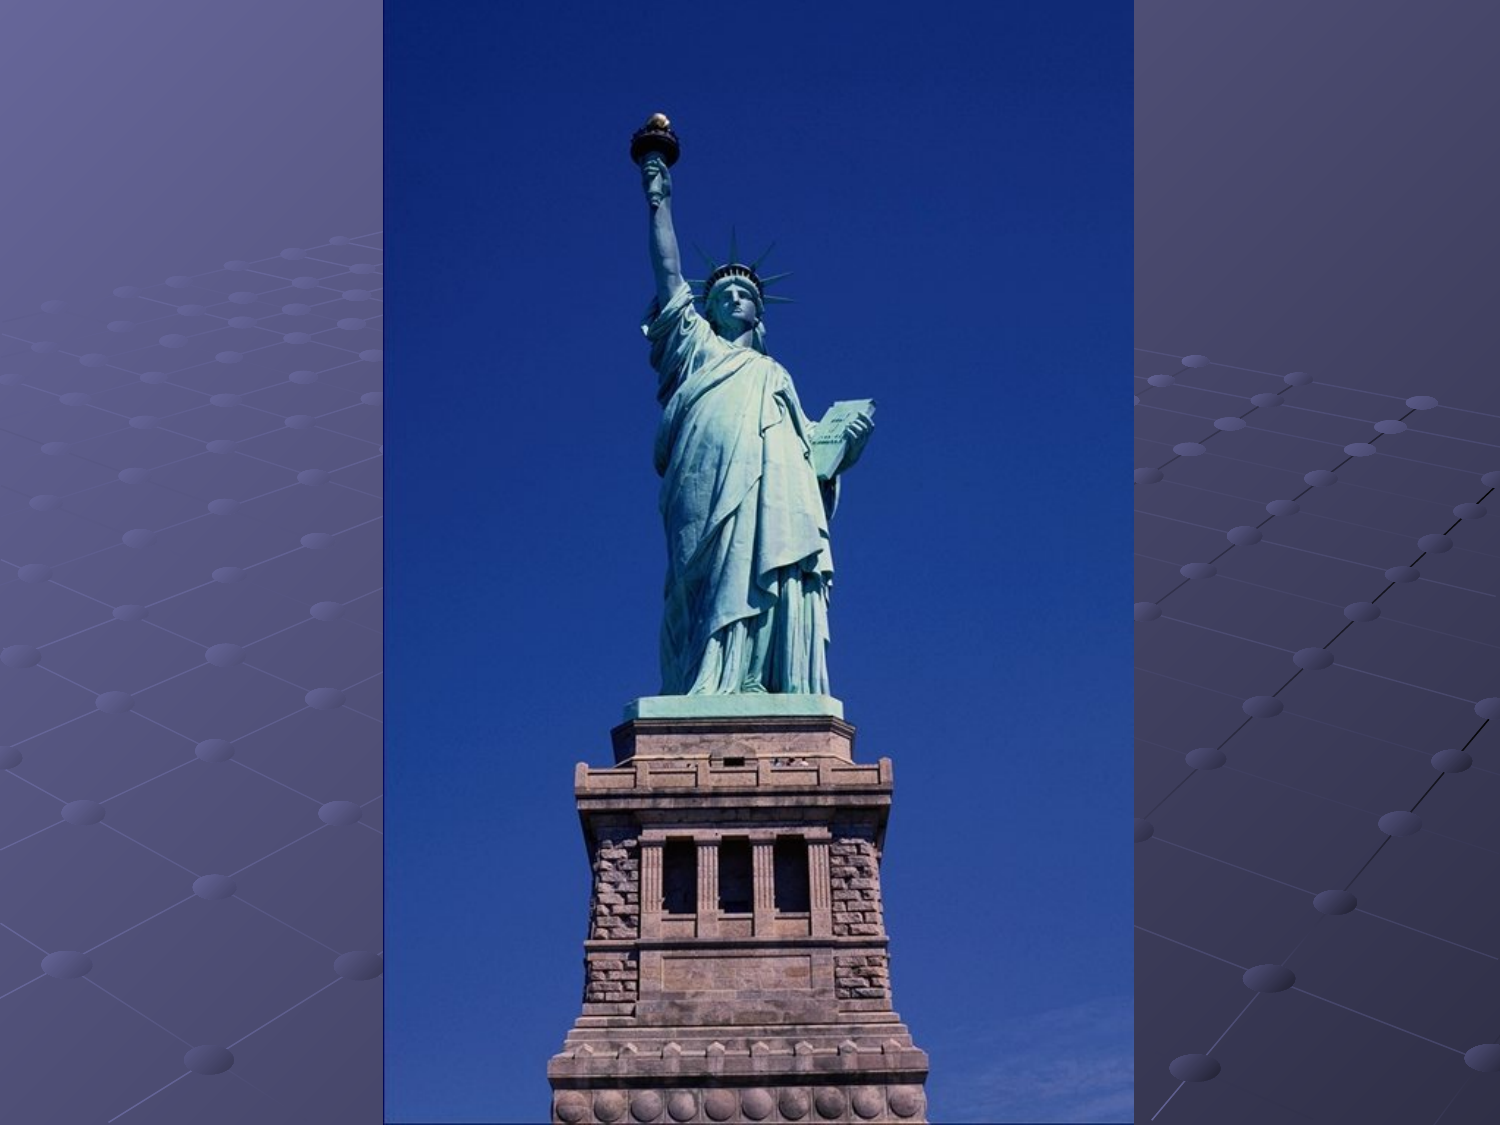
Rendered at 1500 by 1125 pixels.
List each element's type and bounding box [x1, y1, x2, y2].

picture [383, 0, 1134, 1125]
